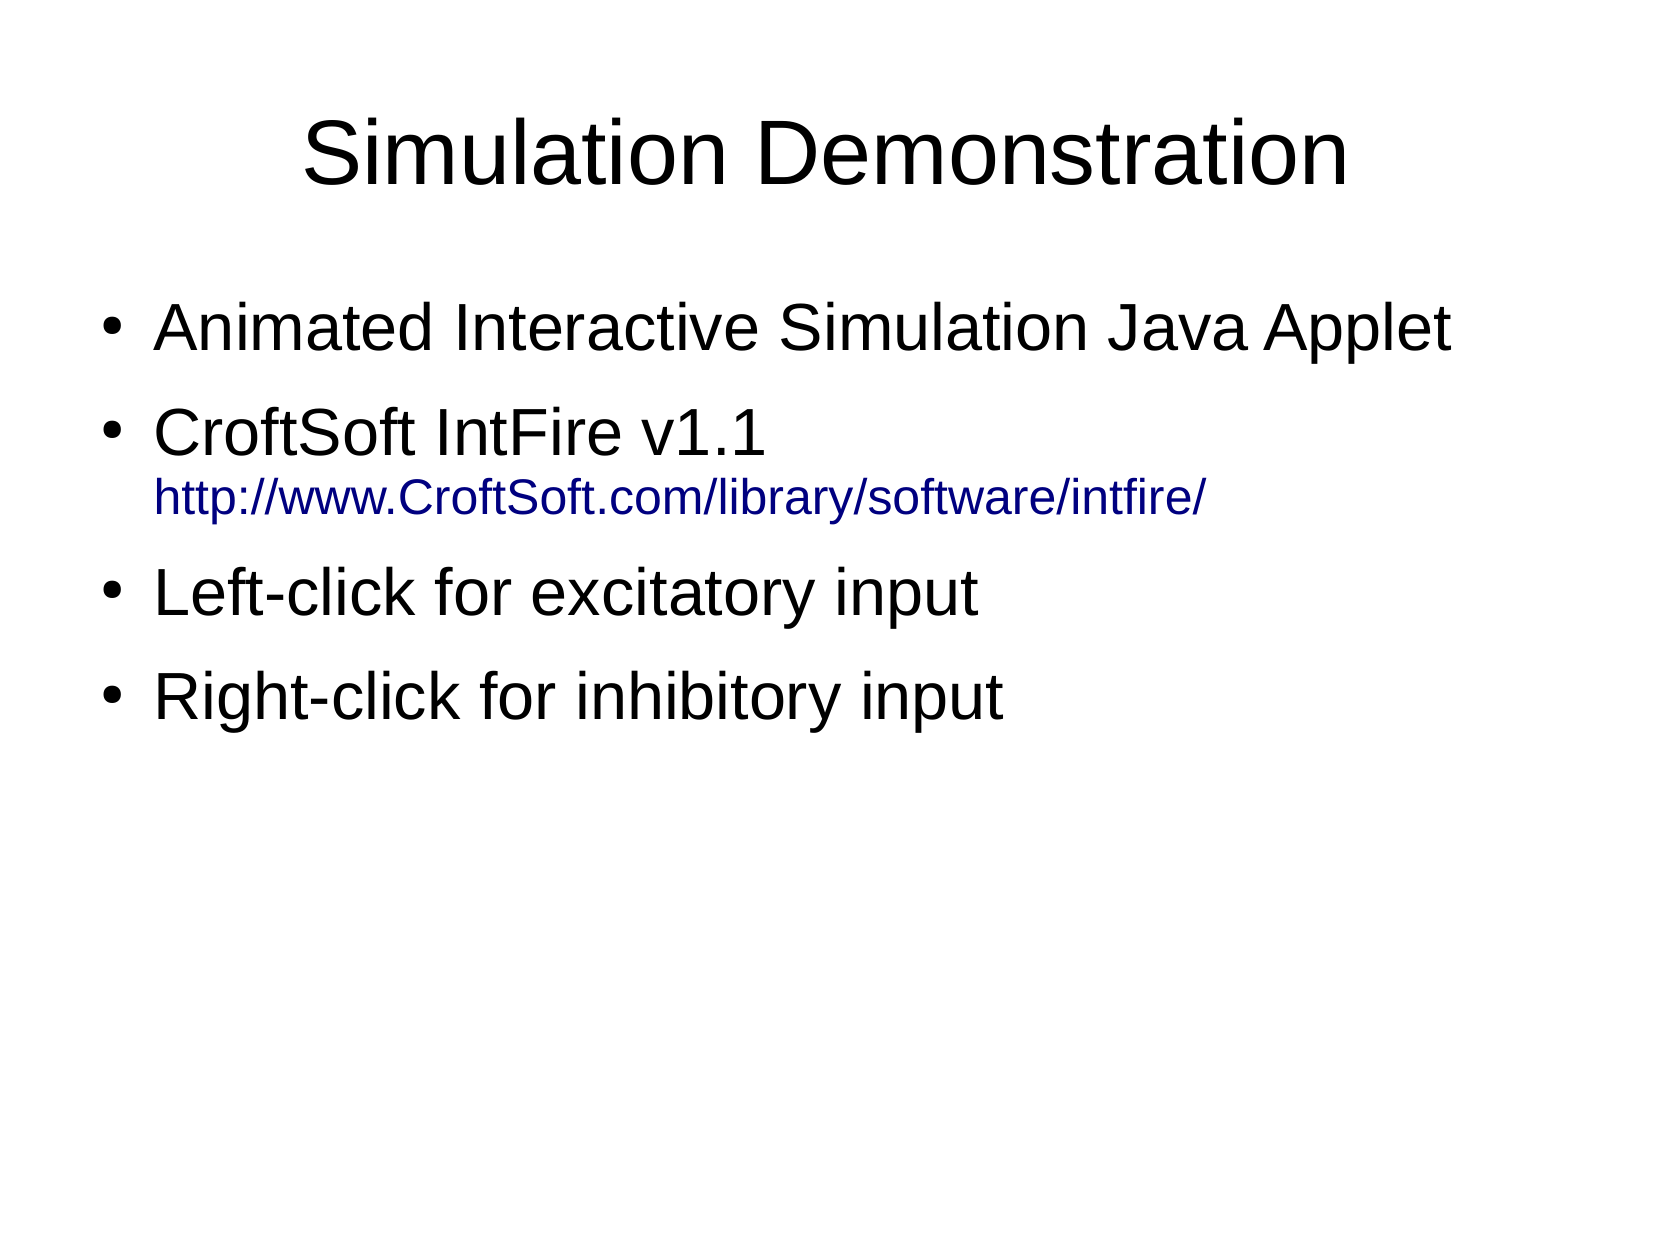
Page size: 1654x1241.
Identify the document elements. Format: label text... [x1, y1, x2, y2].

title Simulation Demonstration [82, 49, 1571, 257]
list Animated Interactive Simulation Java Applet CroftSoft IntFire v1.1 http://www.CroftSoft.com/library/software/intfire/ Left-click for excitatory input Right-click for inhibitory input [82, 290, 1571, 1109]
